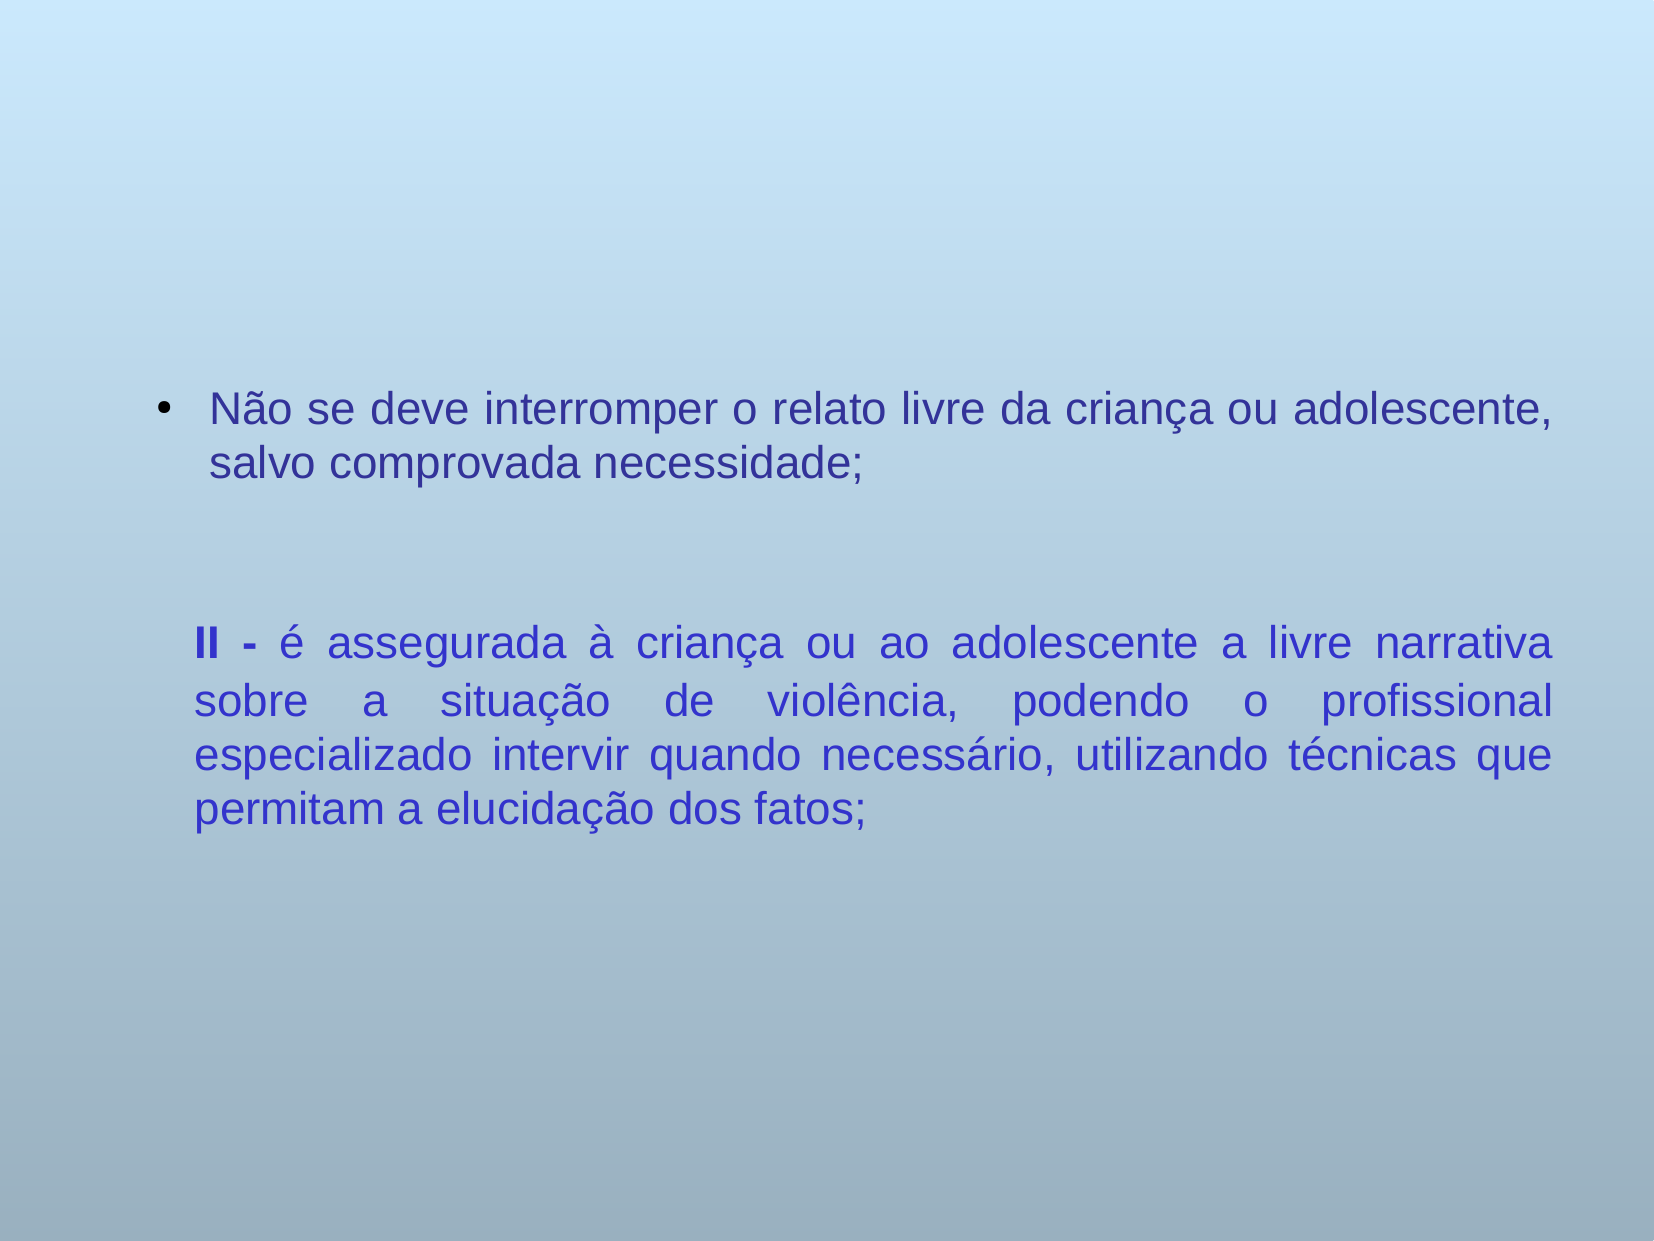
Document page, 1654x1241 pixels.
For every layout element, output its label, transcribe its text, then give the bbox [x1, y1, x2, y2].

list Não se deve interromper o relato livre da criança ou adolescente, salvo comprovada necessidade; II - é assegurada à criança ou ao adolescente a livre narrativa sobre a situação de violência, podendo o profissional especializado intervir quando necessário, utilizando técnicas que permitam a elucidação dos fatos; [123, 372, 1570, 1193]
